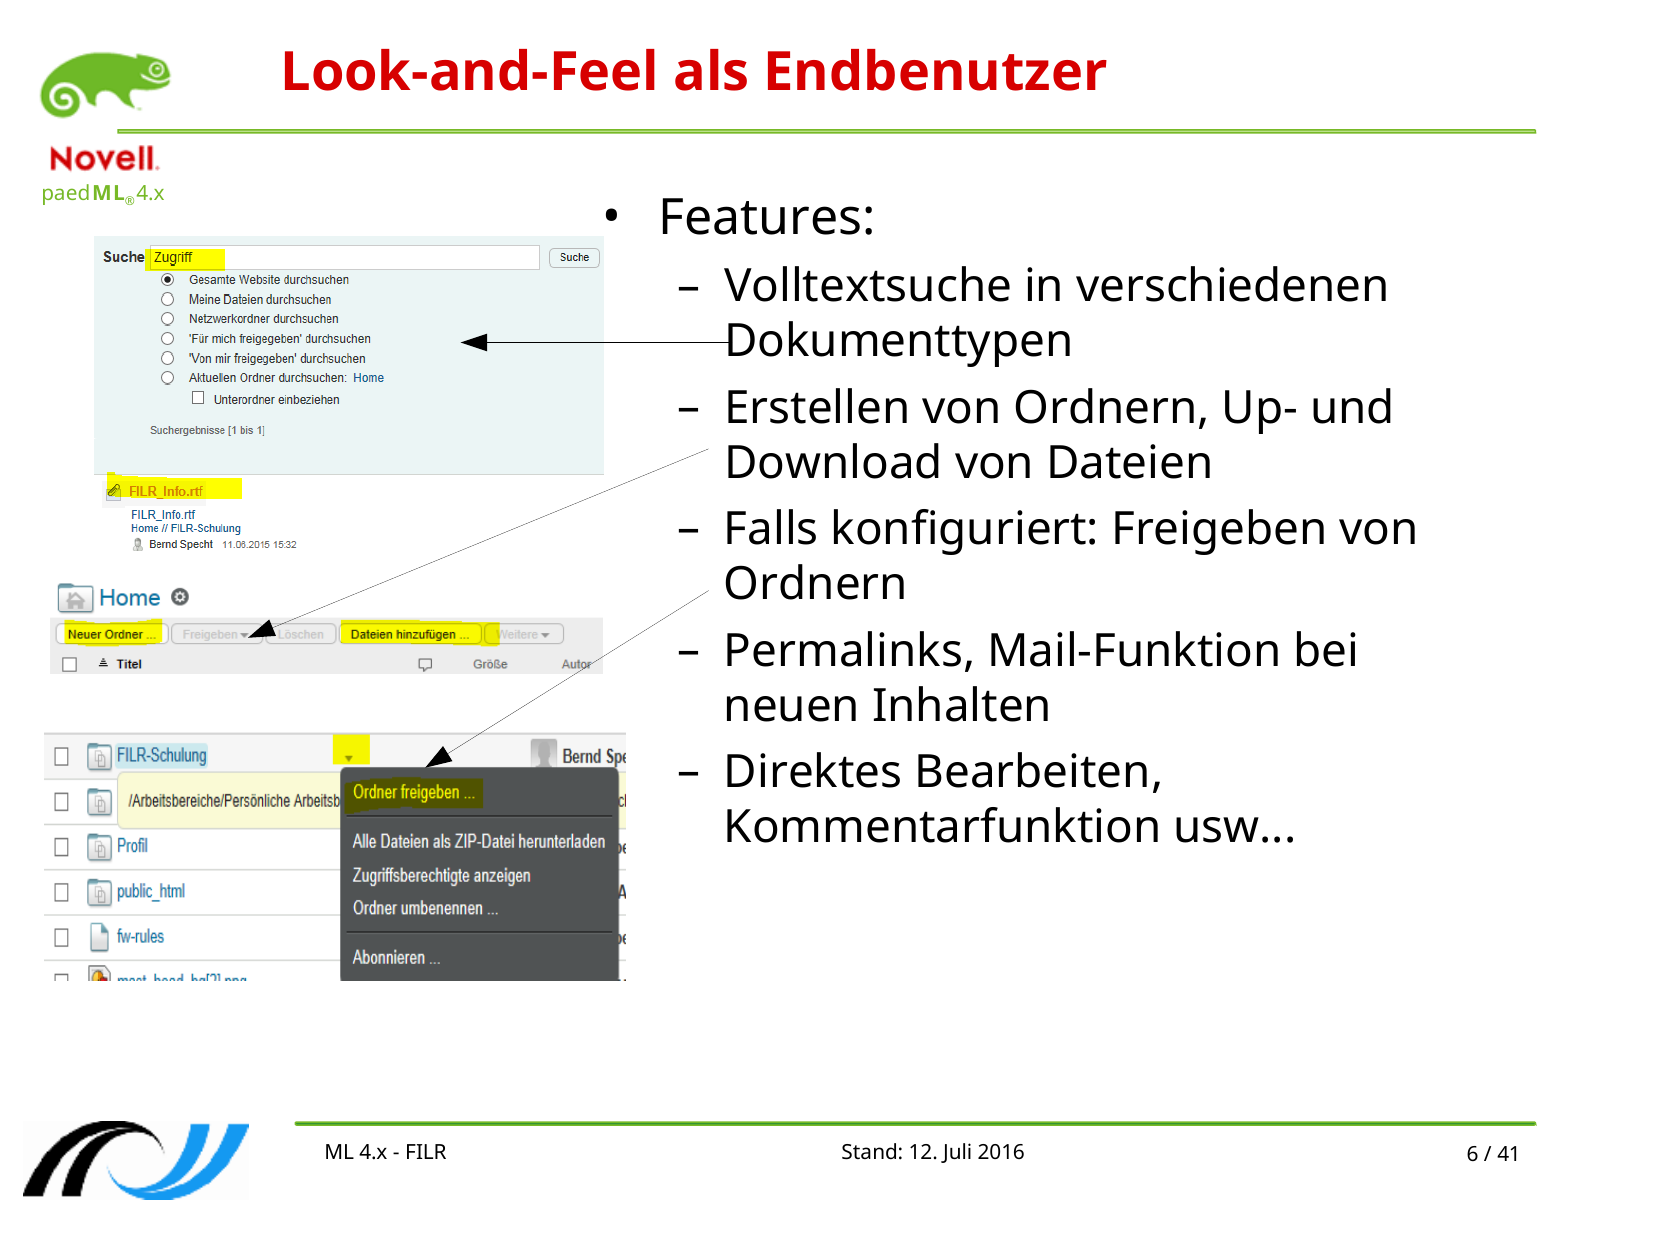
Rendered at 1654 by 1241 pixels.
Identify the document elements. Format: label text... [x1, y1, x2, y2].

picture [49, 578, 603, 674]
list Features: Volltextsuche in verschiedenen Dokumenttypen Erstellen von Ordnern, Up- und Download von Dateien Falls konfiguriert: Freigeben von Ordnern Permalinks, Mail-Funktion bei neuen Inhalten Direktes Bearbeiten, Kommentarfunktion usw... [602, 184, 1453, 991]
picture [26, 35, 184, 193]
picture [434, 493, 604, 563]
picture [44, 732, 626, 981]
picture [94, 236, 604, 563]
title Look-and-Feel als Endbenutzer [259, 35, 1534, 103]
picture [23, 1121, 249, 1200]
picture [577, 658, 603, 674]
